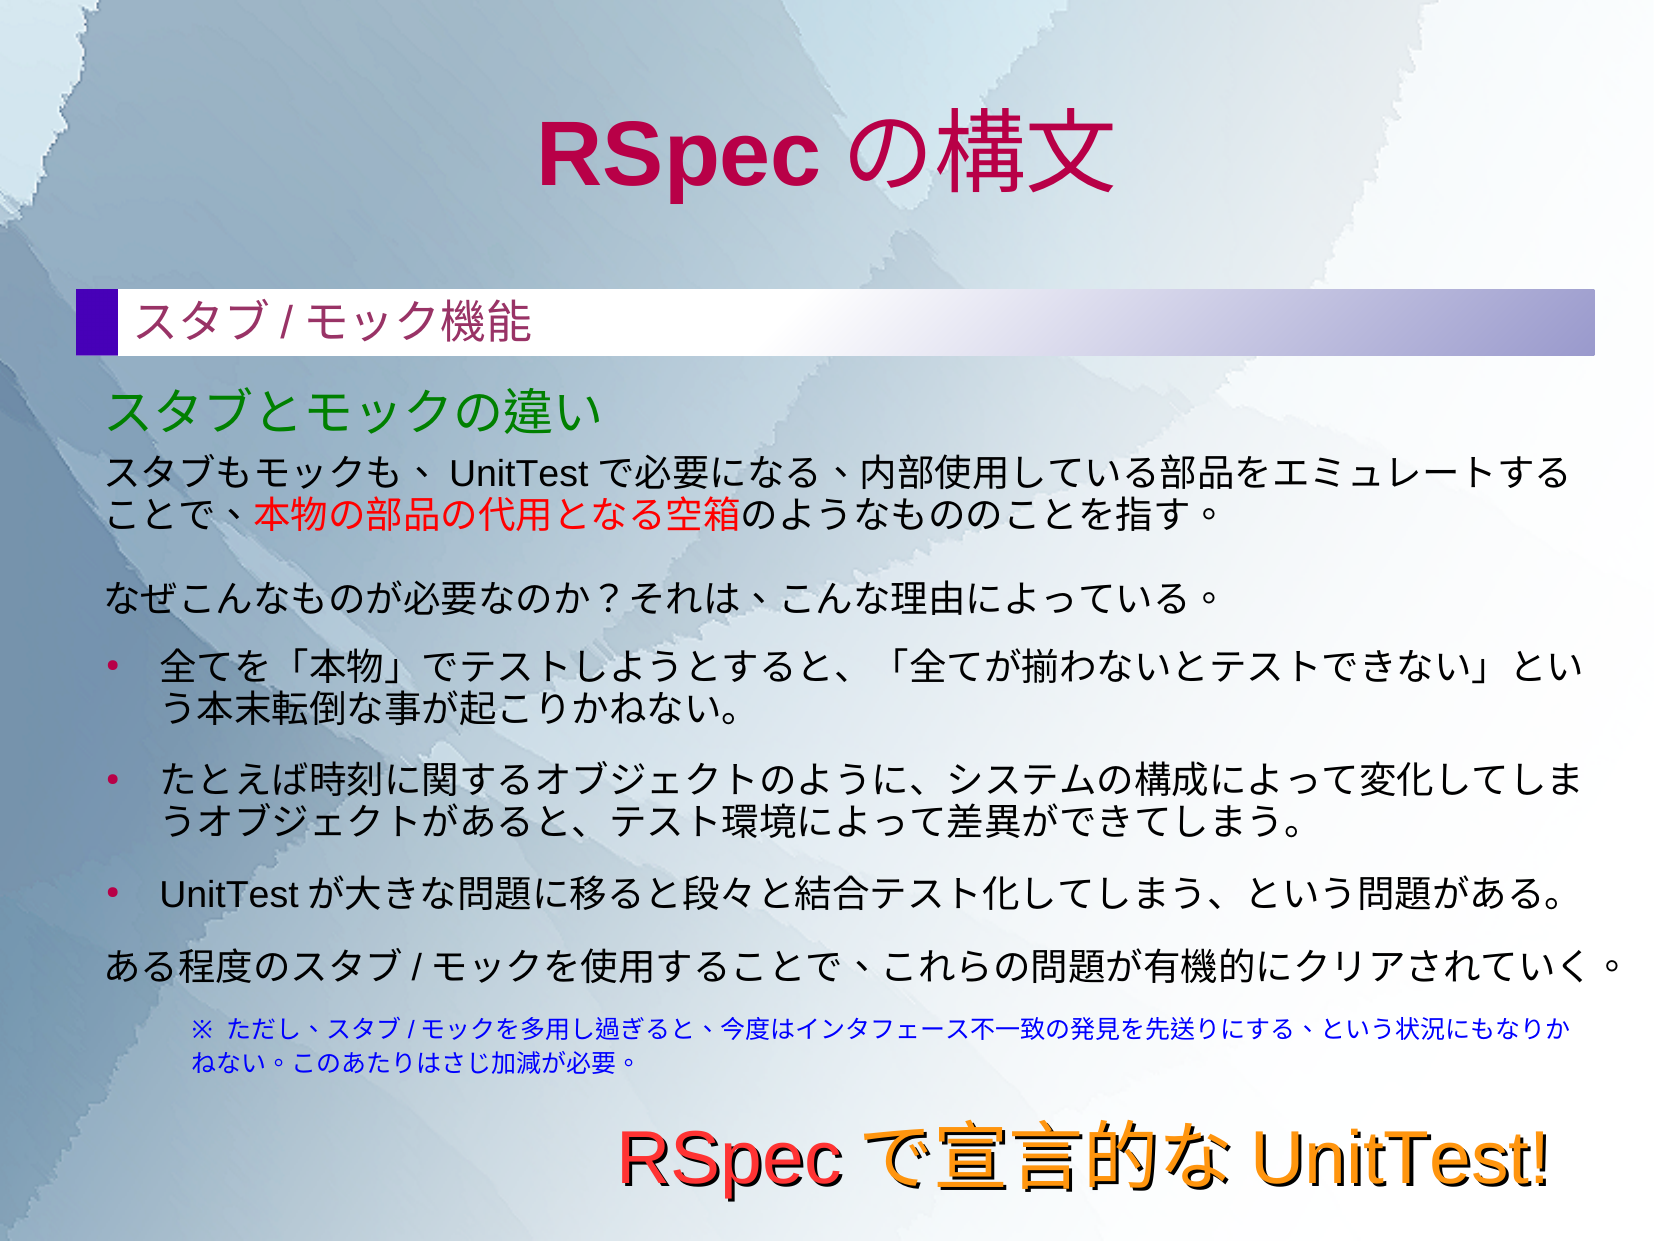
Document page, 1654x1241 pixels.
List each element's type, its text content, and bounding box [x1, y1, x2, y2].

list 全てを「本物」でテストしようとすると、「全てが揃わないとテストできない」という本末転倒な事が起こりかねない。 たとえば時刻に関するオブジェクトのように、システムの構成によって変化してしまうオブジェクトがあると、テスト環境によって差異ができてしまう。 UnitTestが大きな問題に移ると段々と結合テスト化してしまう、という問題がある。 [88, 646, 1595, 916]
text_box スタブとモックの違い [88, 378, 1246, 445]
title RSpecの構文 [83, 57, 1572, 250]
text_box ある程度のスタブ/モックを使用することで、これらの問題が有機的にクリアされていく。 [88, 938, 1654, 1004]
text_box RSpecで宣言的なUnitTest! [561, 1107, 1566, 1207]
text_box スタブ/モック機能 [118, 289, 1595, 356]
text_box ※ ただし、スタブ/モックを多用し過ぎると、今度はインタフェース不一致の発見を先送りにする、という状況にもなりかねない。このあたりはさじ加減が必要。 [177, 1003, 1595, 1093]
picture [0, 0, 1654, 1241]
text_box スタブもモックも、UnitTestで必要になる、内部使用している部品をエミュレートすることで、本物の部品の代用となる空箱のようなもののことを指す。 なぜこんなものが必要なのか？それは、こんな理由によっている。 [88, 445, 1595, 646]
